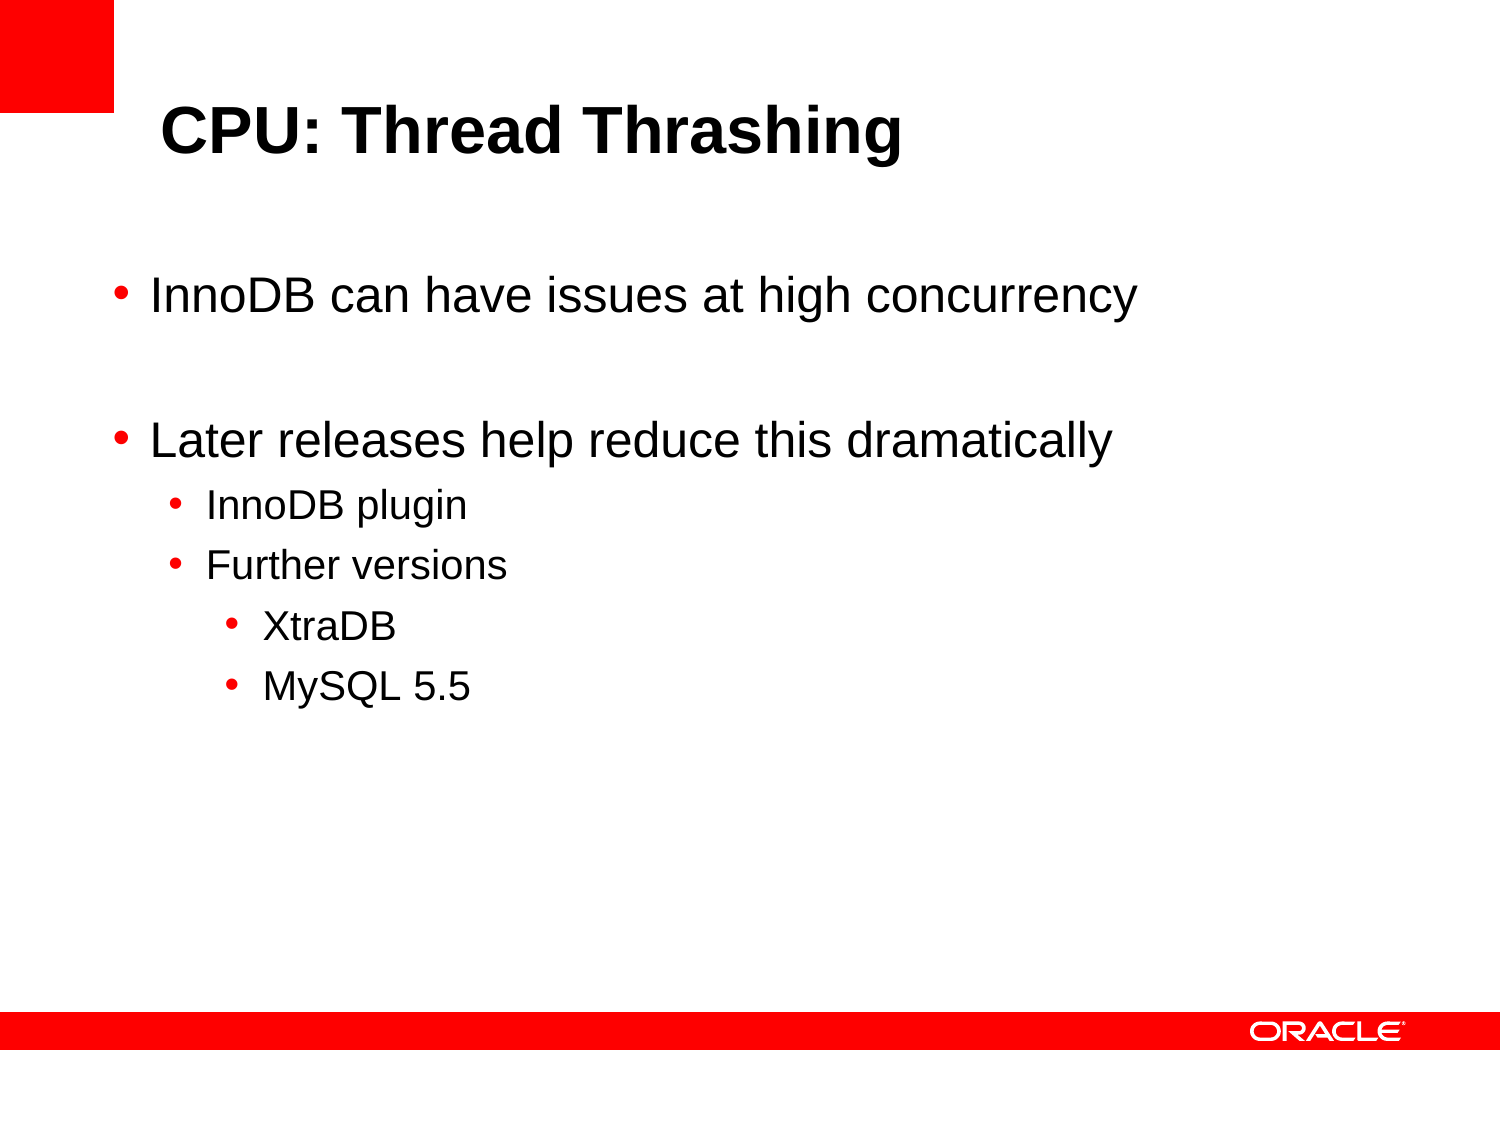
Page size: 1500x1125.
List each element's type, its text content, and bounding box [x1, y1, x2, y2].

picture [0, 0, 114, 113]
title CPU: Thread Thrashing [145, 49, 1390, 205]
list InnoDB can have issues at high concurrency Later releases help reduce this dramatically InnoDB plugin Further versions XtraDB MySQL 5.5 [112, 262, 1349, 975]
picture [0, 1012, 1500, 1050]
